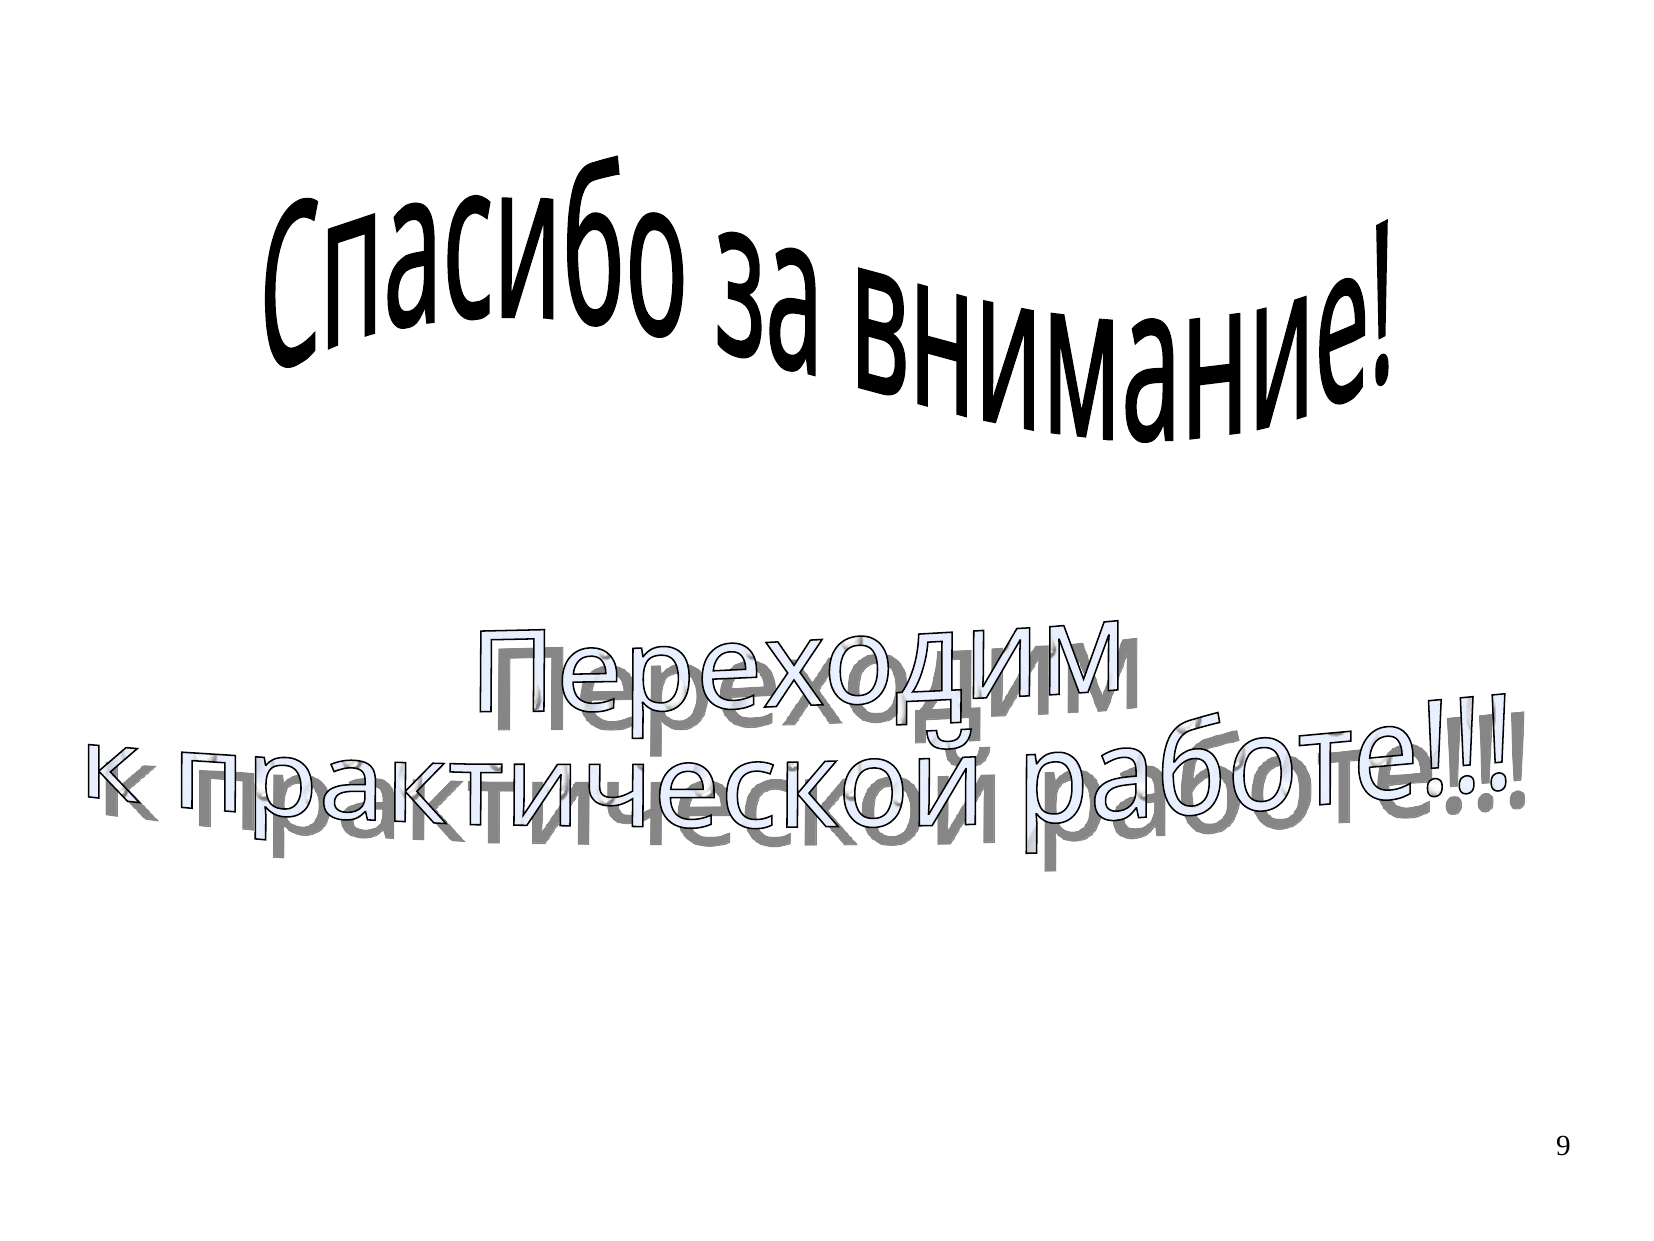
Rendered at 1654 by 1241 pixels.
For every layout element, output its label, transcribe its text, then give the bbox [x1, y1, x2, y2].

text_box Переходим к практической работе!!! [394, 762, 446, 824]
text_box Спасибо за внимание! [265, 198, 318, 368]
text_box Переходим к практической работе!!! [844, 758, 903, 828]
text_box Переходим к практической работе!!! [1492, 693, 1505, 763]
text_box Переходим к практической работе!!! [659, 762, 715, 829]
text_box Спасибо за внимание! [1257, 296, 1306, 430]
text_box Переходим к практической работе!!! [764, 639, 824, 708]
text_box Переходим к практической работе!!! [1094, 748, 1147, 821]
text_box Переходим к практической работе!!! [926, 729, 972, 750]
text_box Переходим к практической работе!!! [896, 632, 962, 725]
text_box Спасибо за внимание! [1319, 278, 1365, 404]
text_box Переходим к практической работе!!! [1162, 712, 1221, 816]
text_box Переходим к практической работе!!! [589, 764, 644, 827]
text_box Спасибо за внимание! [1376, 220, 1388, 339]
text_box Переходим к практической работе!!! [562, 647, 617, 712]
text_box Спасибо за внимание! [770, 248, 815, 376]
text_box Переходим к практической работе!!! [181, 752, 236, 812]
text_box Переходим к практической работе!!! [919, 756, 976, 826]
text_box Переходим к практической работе!!! [1428, 699, 1442, 769]
text_box Спасибо за внимание! [918, 284, 967, 417]
text_box Спасибо за внимание! [448, 195, 490, 320]
text_box Спасибо за внимание! [858, 268, 905, 395]
text_box Переходим к практической работе!!! [973, 627, 1030, 699]
text_box Переходим к практической работе!!! [255, 756, 312, 840]
text_box Переходим к практической работе!!! [1358, 726, 1413, 801]
text_box Переходим к практической работе!!! [632, 646, 690, 739]
text_box Переходим к практической работе!!! [702, 643, 757, 710]
text_box Переходим к практической работе!!! [1460, 696, 1474, 766]
text_box Спасибо за внимание! [328, 213, 375, 349]
text_box Переходим к практической работе!!! [513, 764, 571, 826]
text_box Переходим к практической работе!!! [1299, 731, 1351, 805]
text_box Переходим к практической работе!!! [1233, 737, 1292, 812]
text_box Переходим к практической работе!!! [450, 763, 502, 825]
text_box Спасибо за внимание! [718, 232, 761, 358]
text_box Переходим к практической работе!!! [786, 761, 839, 828]
text_box Спасибо за внимание! [567, 156, 620, 327]
text_box Переходим к практической работе!!! [323, 760, 376, 821]
text_box Переходим к практической работе!!! [726, 761, 774, 829]
text_box Переходим к практической работе!!! [829, 636, 889, 705]
text_box Спасибо за внимание! [1051, 313, 1113, 440]
text_box Спасибо за внимание! [630, 212, 683, 338]
text_box Переходим к практической работе!!! [480, 629, 545, 712]
text_box Спасибо за внимание! [388, 203, 434, 329]
text_box Спасибо за внимание! [983, 300, 1034, 431]
text_box Спасибо за внимание! [1126, 318, 1173, 443]
text_box Спасибо за внимание! [1190, 313, 1240, 439]
text_box Переходим к практической работе!!! [88, 744, 140, 803]
text_box Переходим к практической работе!!! [1049, 620, 1118, 695]
text_box Переходим к практической работе!!! [1026, 752, 1083, 854]
text_box Спасибо за внимание! [502, 198, 553, 319]
